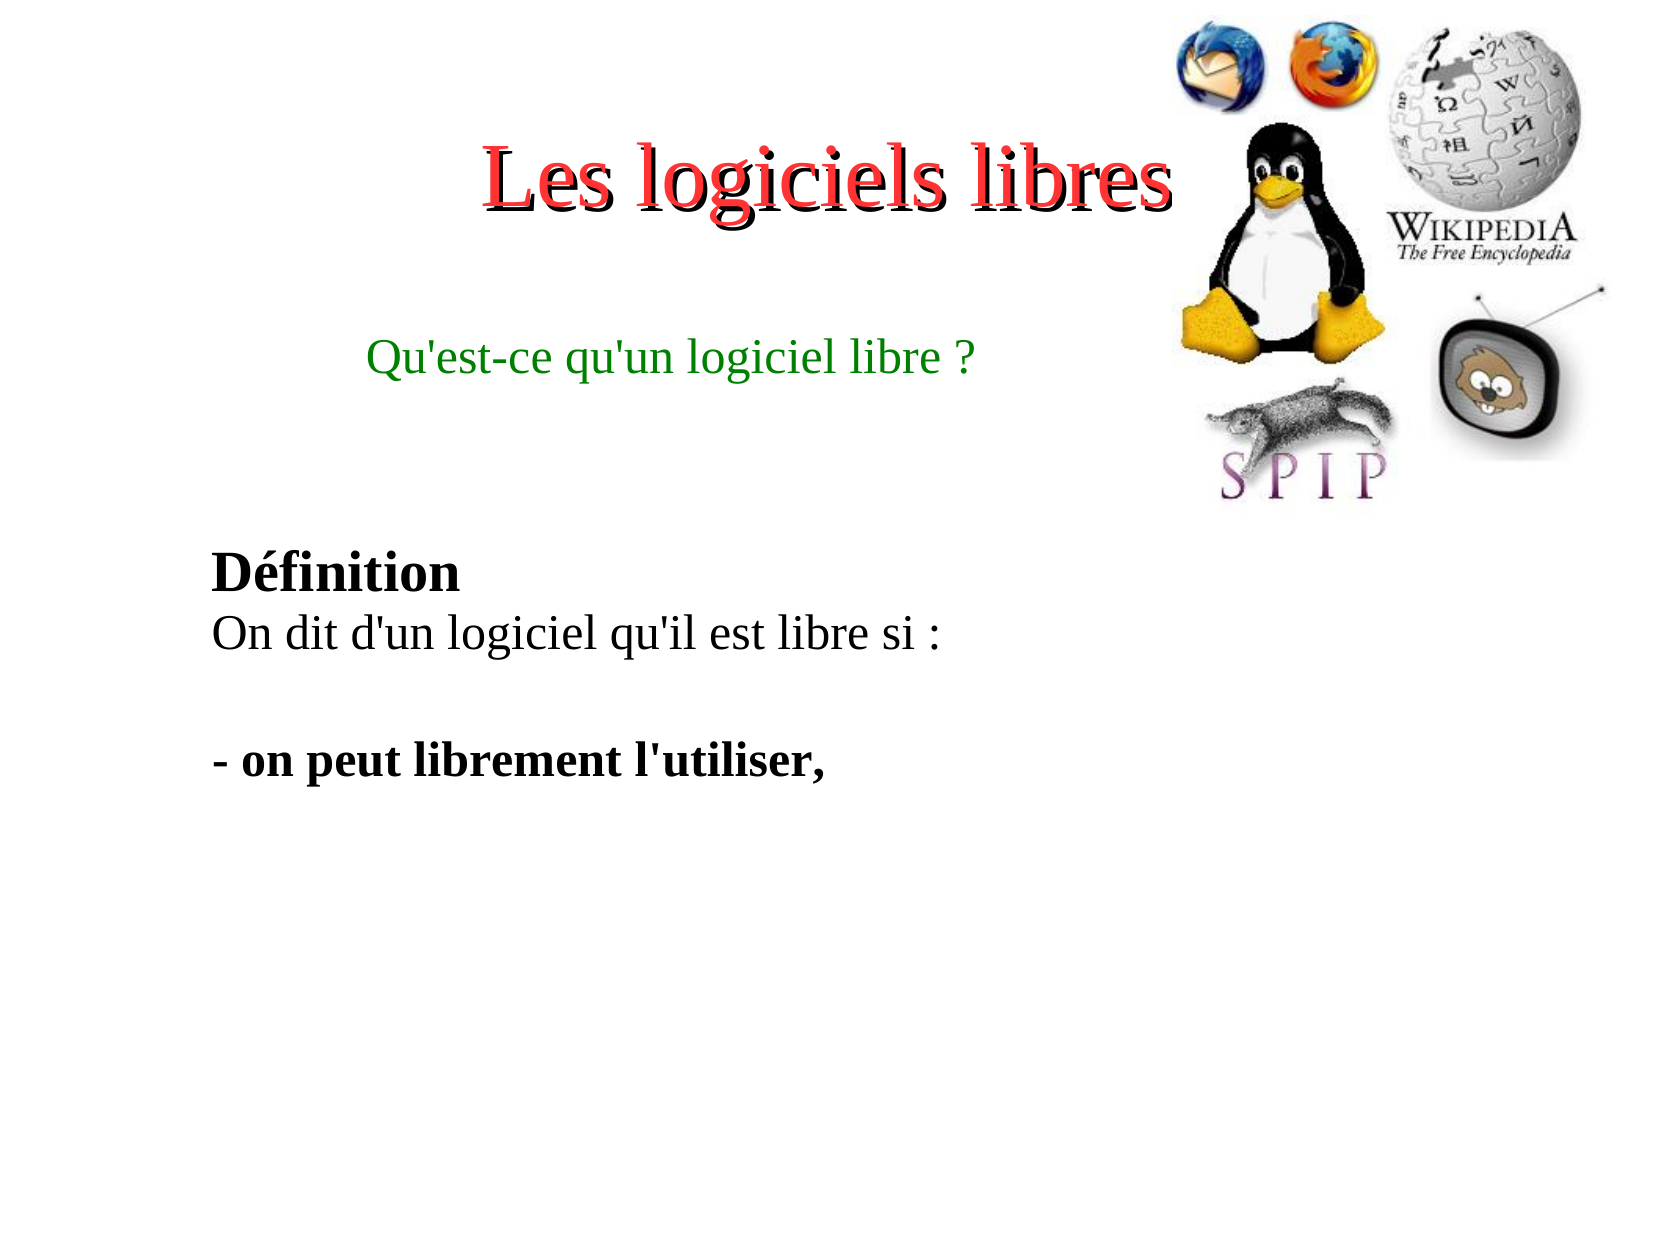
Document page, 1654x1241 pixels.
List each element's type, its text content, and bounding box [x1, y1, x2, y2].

title Les logiciels libres [121, 72, 1172, 280]
text_box Qu'est-ce qu'un logiciel libre ? [335, 328, 1008, 390]
text_box - on peut librement l'utiliser, [212, 732, 1386, 808]
text_box Définition On dit d'un logiciel qu'il est libre si : [211, 539, 1533, 1010]
picture [1172, 15, 1622, 527]
